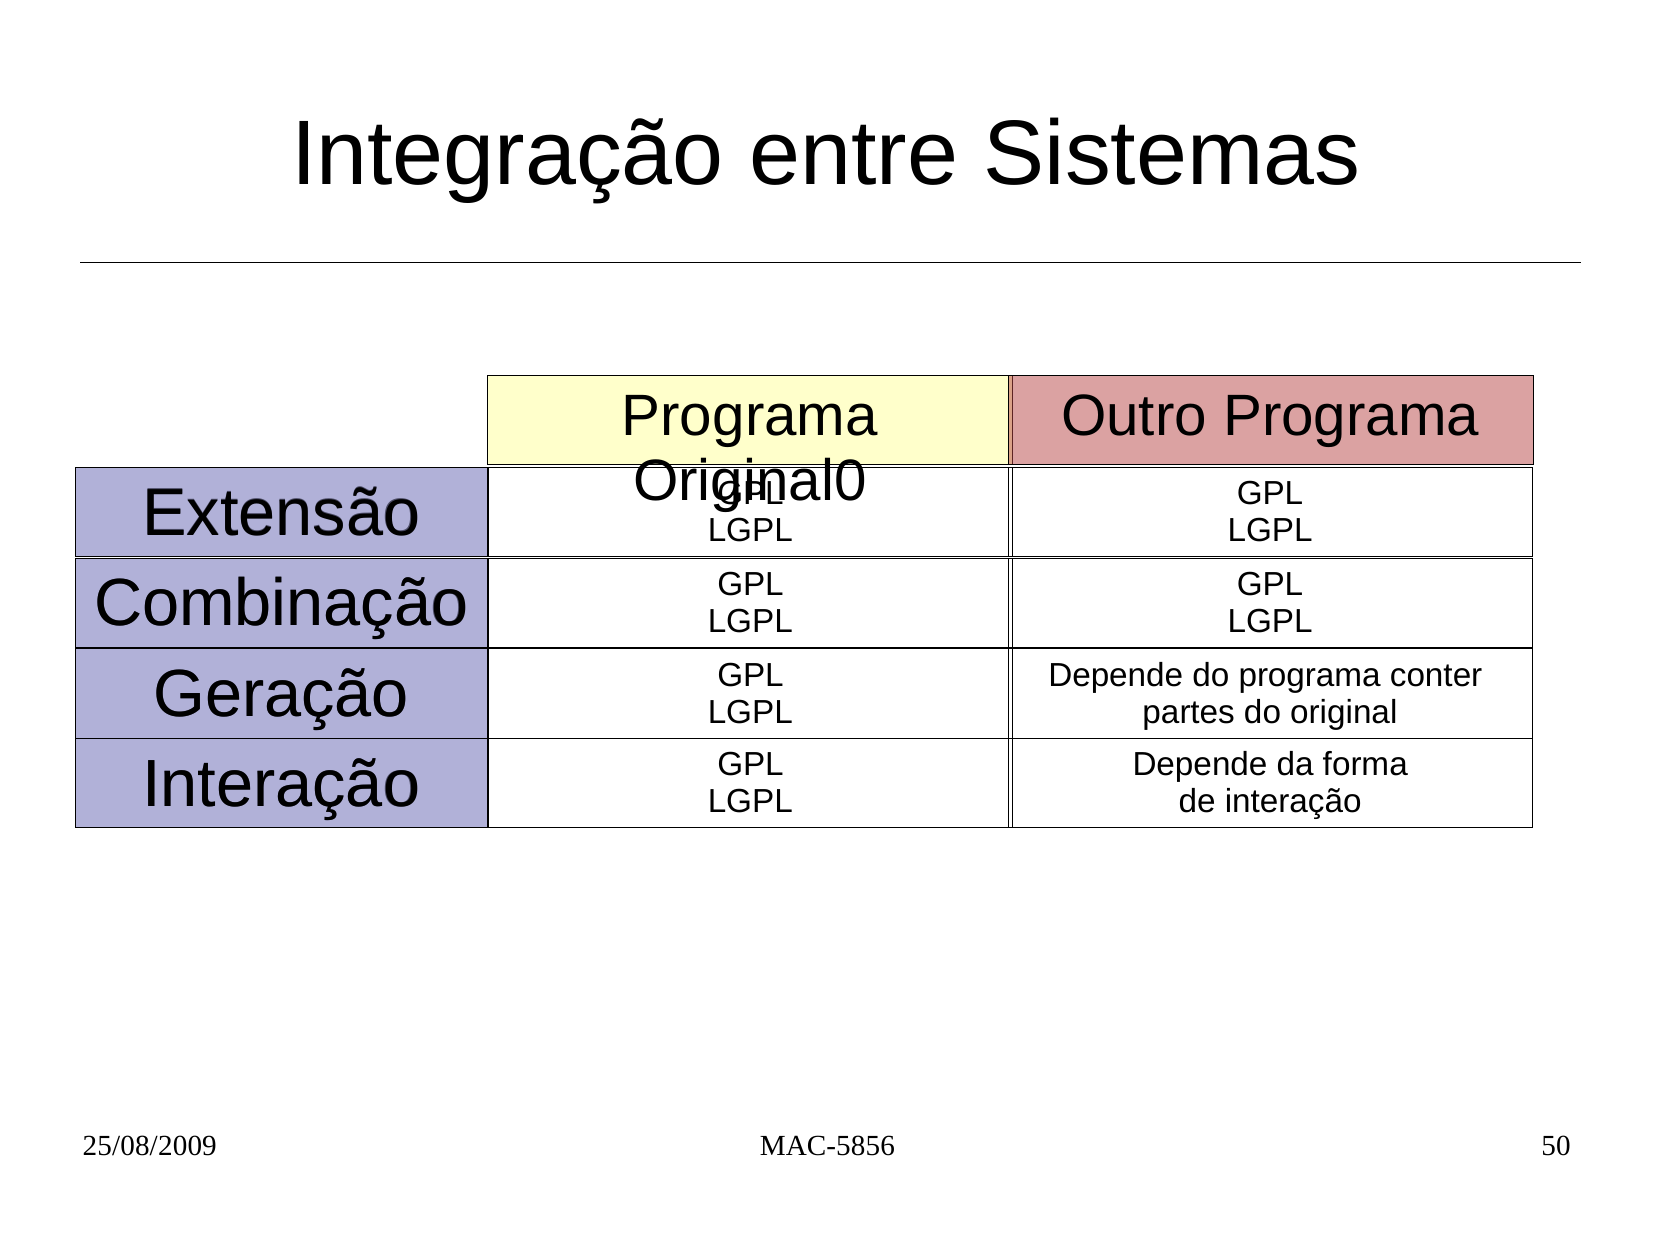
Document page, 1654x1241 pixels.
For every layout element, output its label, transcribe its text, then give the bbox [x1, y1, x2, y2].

text_box Outro Programa [1008, 375, 1534, 465]
text_box Extensão [75, 467, 488, 557]
text_box GPL LGPL [1008, 558, 1533, 648]
text_box Programa Original0 [487, 375, 1008, 465]
text_box Depende da forma de interação [1008, 738, 1533, 828]
text_box Depende do programa conter partes do original [1008, 648, 1533, 738]
text_box GPL LGPL [488, 467, 1008, 557]
text_box Combinação [75, 558, 488, 648]
text_box Geração [75, 648, 488, 738]
text_box GPL LGPL [488, 648, 1008, 738]
text_box GPL LGPL [1008, 467, 1533, 557]
title Integração entre Sistemas [82, 49, 1571, 257]
text_box GPL LGPL [488, 738, 1008, 828]
text_box GPL LGPL [488, 558, 1008, 648]
text_box Interação [75, 738, 488, 828]
